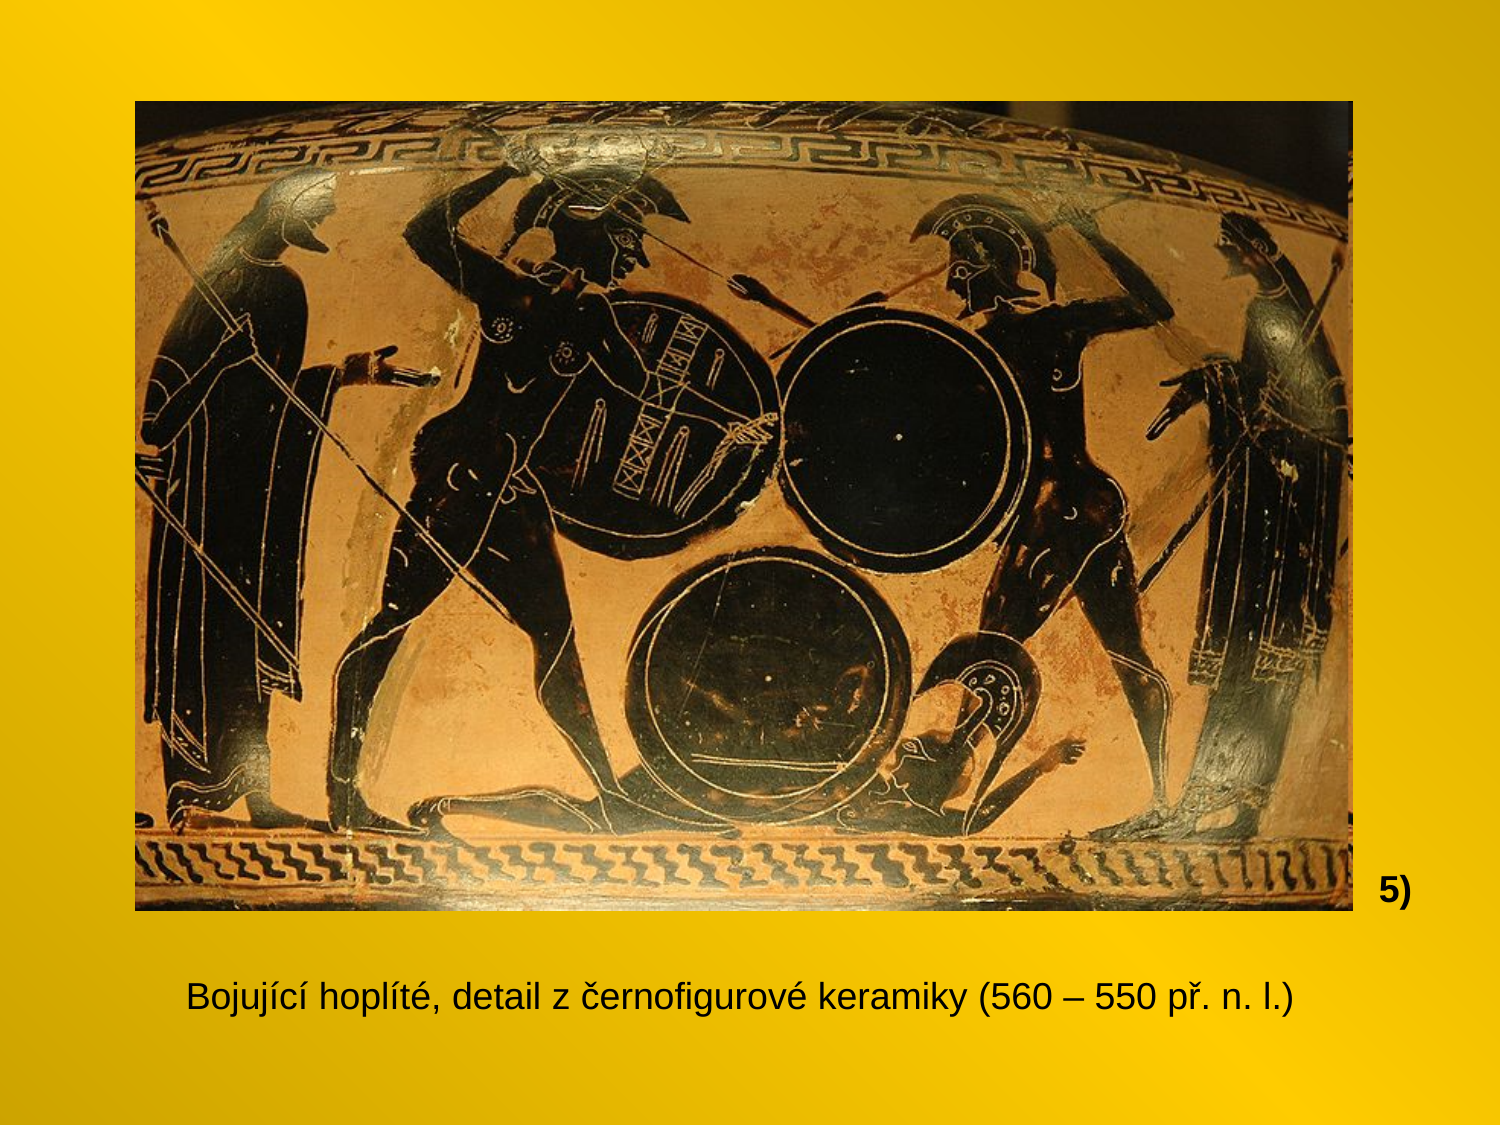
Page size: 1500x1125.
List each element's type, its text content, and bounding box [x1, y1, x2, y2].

text_box Bojující hoplíté, detail z černofigurové keramiky (560 – 550 př. n. l.) [171, 964, 1400, 1025]
text_box 5) [1364, 857, 1453, 919]
picture [135, 101, 1353, 911]
